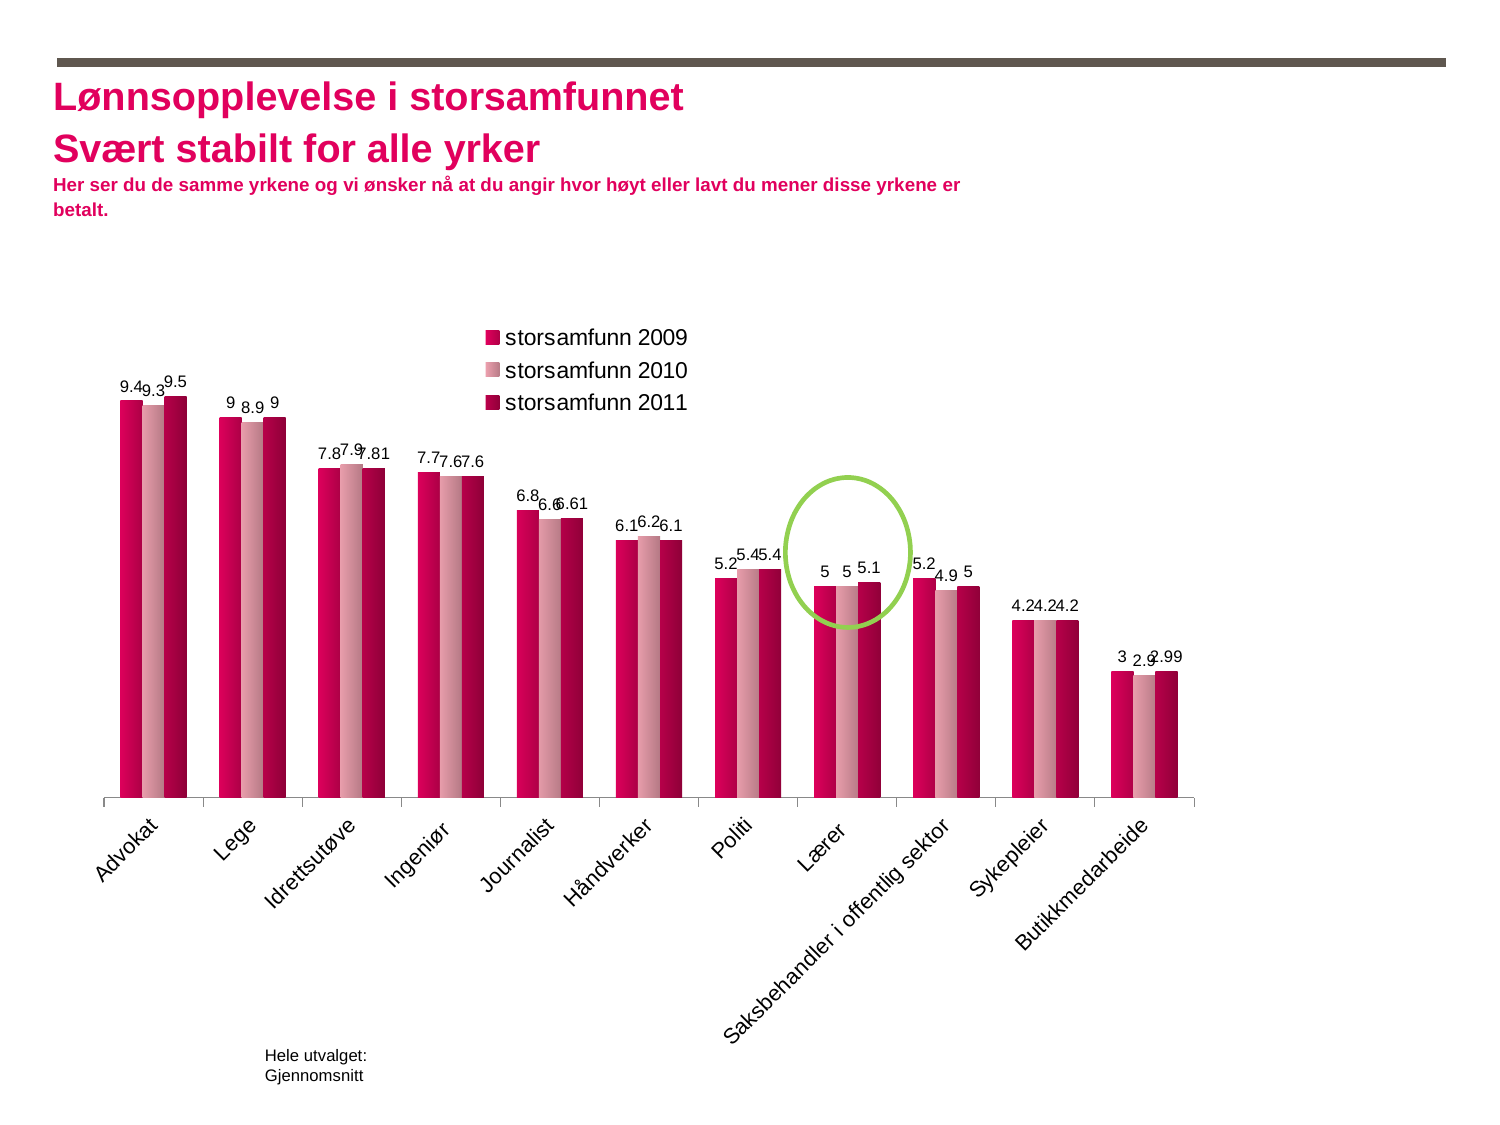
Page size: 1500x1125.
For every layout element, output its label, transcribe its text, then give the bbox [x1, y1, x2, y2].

text_box Hele utvalget: Gjennomsnitt [249, 1037, 425, 1093]
chart [50, 312, 1213, 1089]
title Lønnsopplevelse i storsamfunnet Svært stabilt for alle yrker Her ser du de samme yrkene og vi ønsker nå at du angir hvor høyt eller lavt du mener disse yrkene er betalt. [53, 66, 979, 129]
